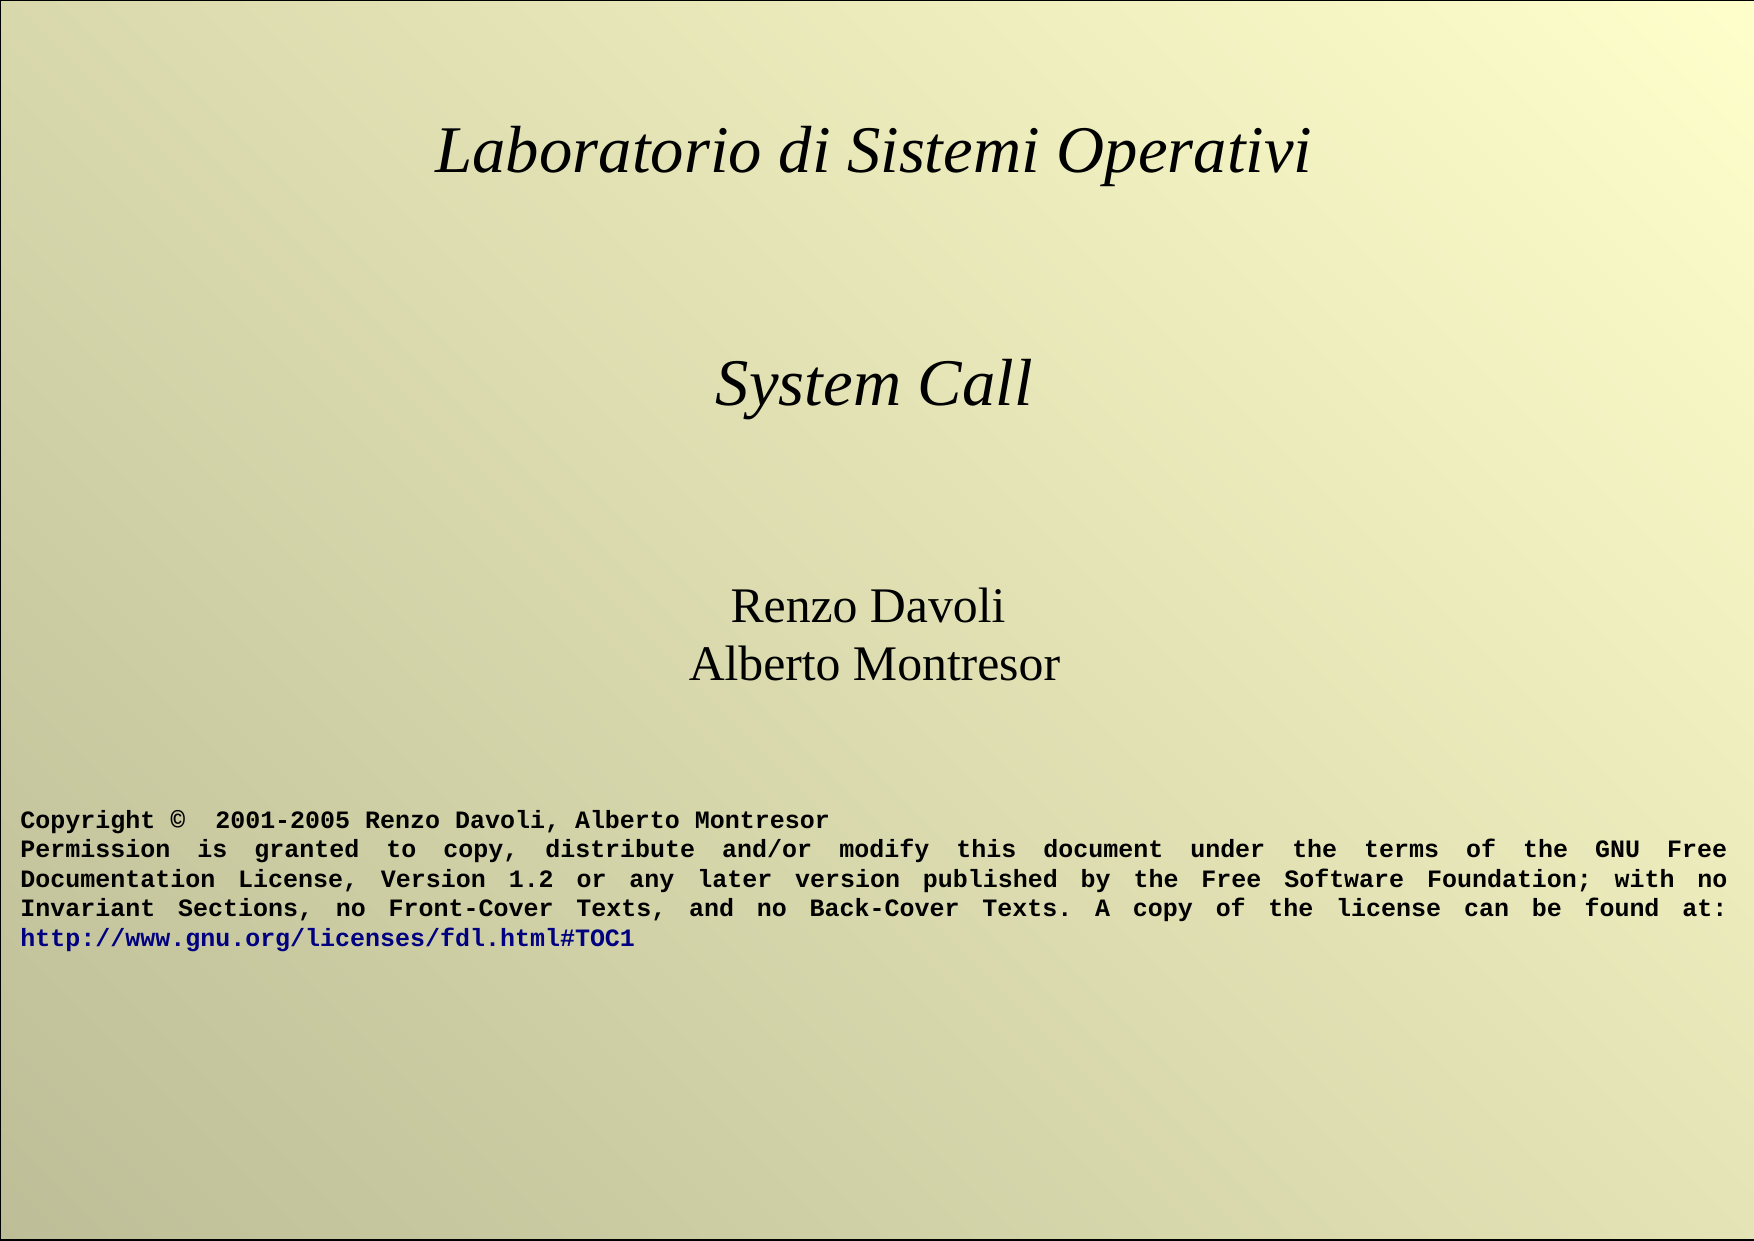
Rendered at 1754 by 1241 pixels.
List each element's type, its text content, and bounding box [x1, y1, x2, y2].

text_box [0, 0, 1754, 1241]
text_box Laboratorio di Sistemi Operativi System Call Renzo Davoli Alberto Montresor Copyright © 2001-2005 Renzo Davoli, Alberto Montresor Permission is granted to copy, distribute and/or modify this document under the terms of the GNU Free Documentation License, Version 1.2 or any later version published by the Free Software Foundation; with no Invariant Sections, no Front-Cover Texts, and no Back-Cover Texts. A copy of the license can be found at: http://www.gnu.org/licenses/fdl.html#TOC1 [20, 108, 1729, 1139]
